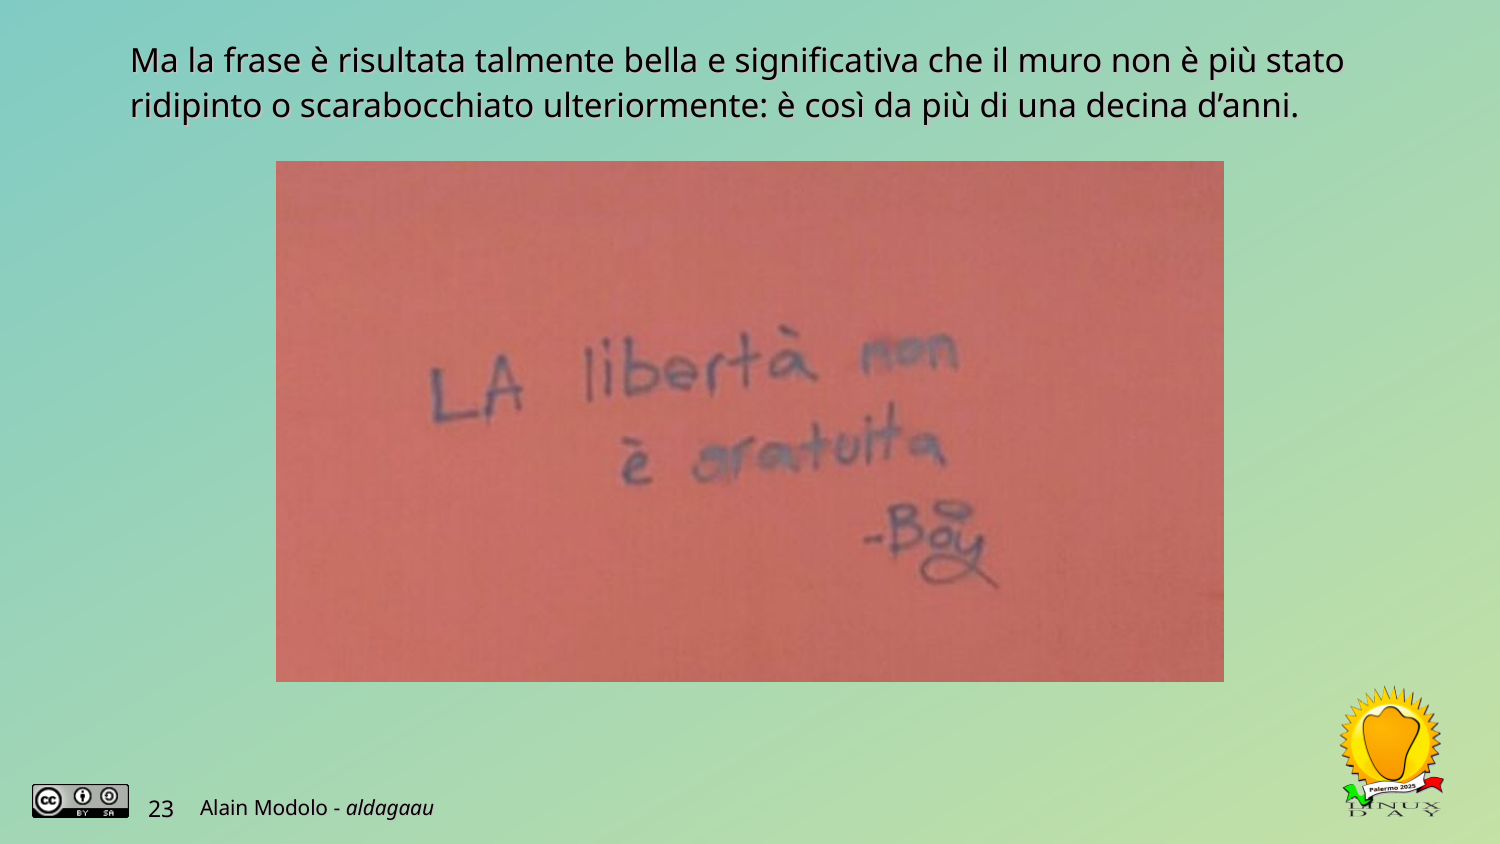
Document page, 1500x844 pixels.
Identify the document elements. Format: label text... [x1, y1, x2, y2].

text_box Ma la frase è risultata talmente bella e significativa che il muro non è più stato ridipinto o scarabocchiato ulteriormente: è così da più di una decina d’anni. [115, 29, 1385, 119]
picture [32, 784, 129, 818]
picture [1233, 670, 1500, 844]
picture [276, 161, 1224, 683]
